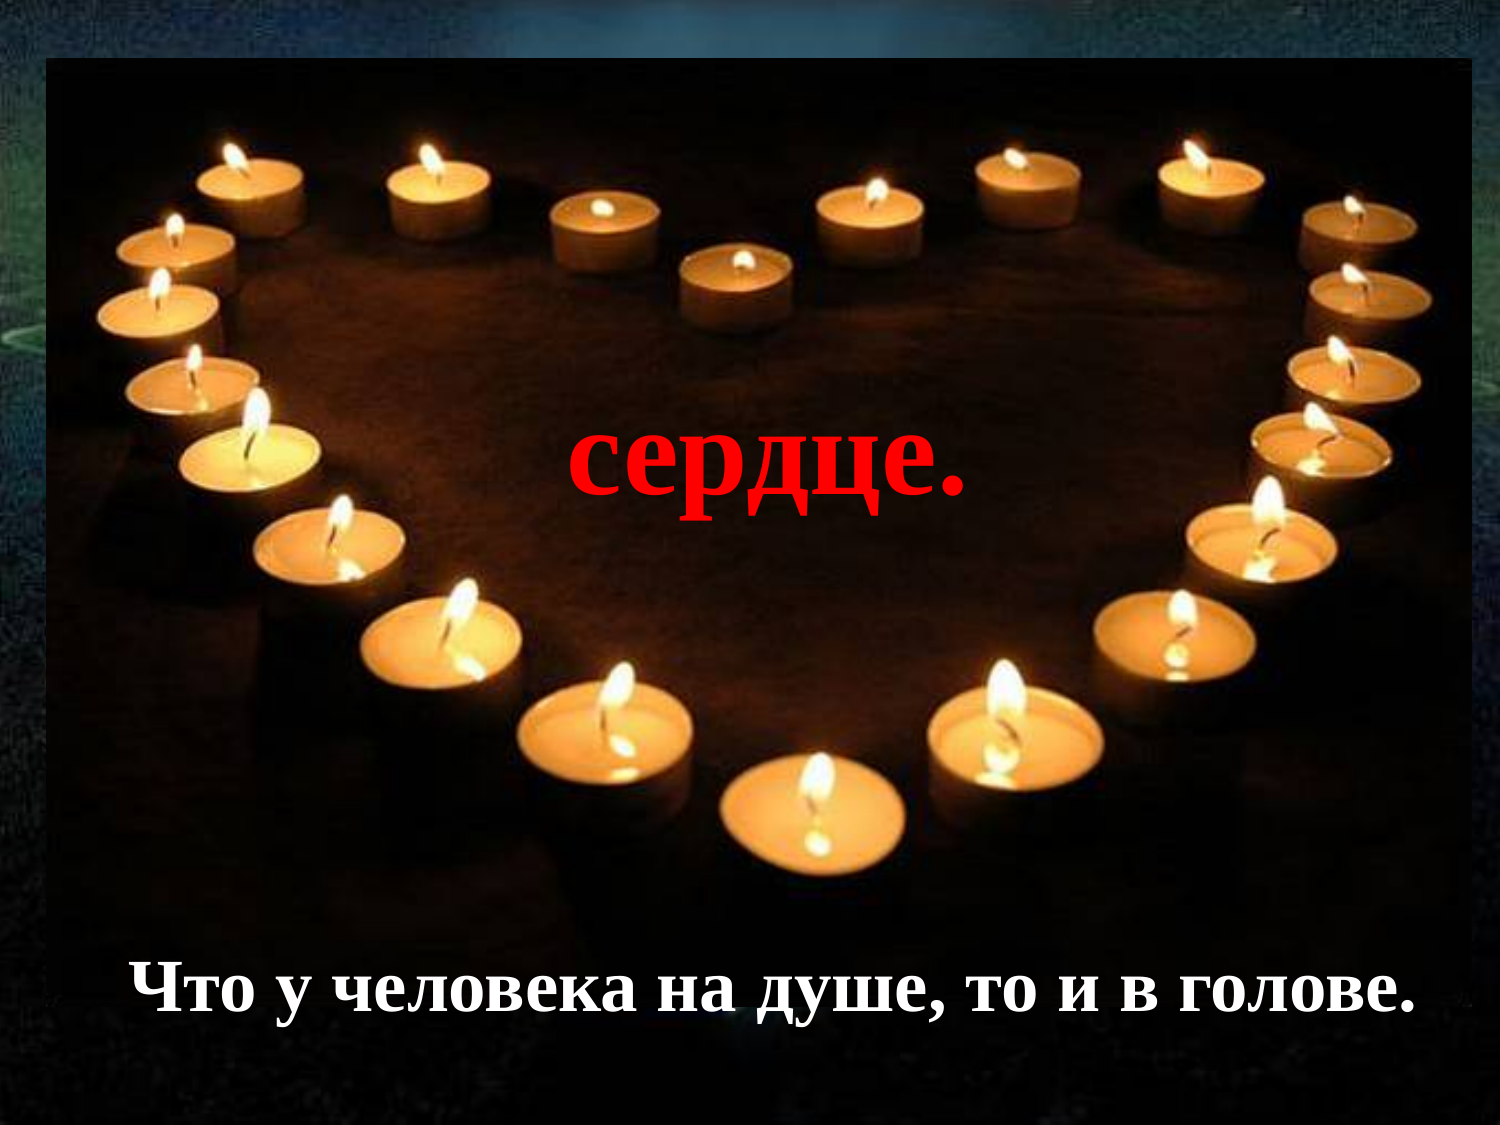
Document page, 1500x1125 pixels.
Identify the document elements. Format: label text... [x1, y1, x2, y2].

text_box сердце. [492, 375, 1043, 529]
picture [0, 0, 1500, 1125]
text_box Но как в уме человека возникают образы [35, 35, 961, 236]
text_box Что у человека на душе, то и в голове. [93, 937, 1454, 1036]
